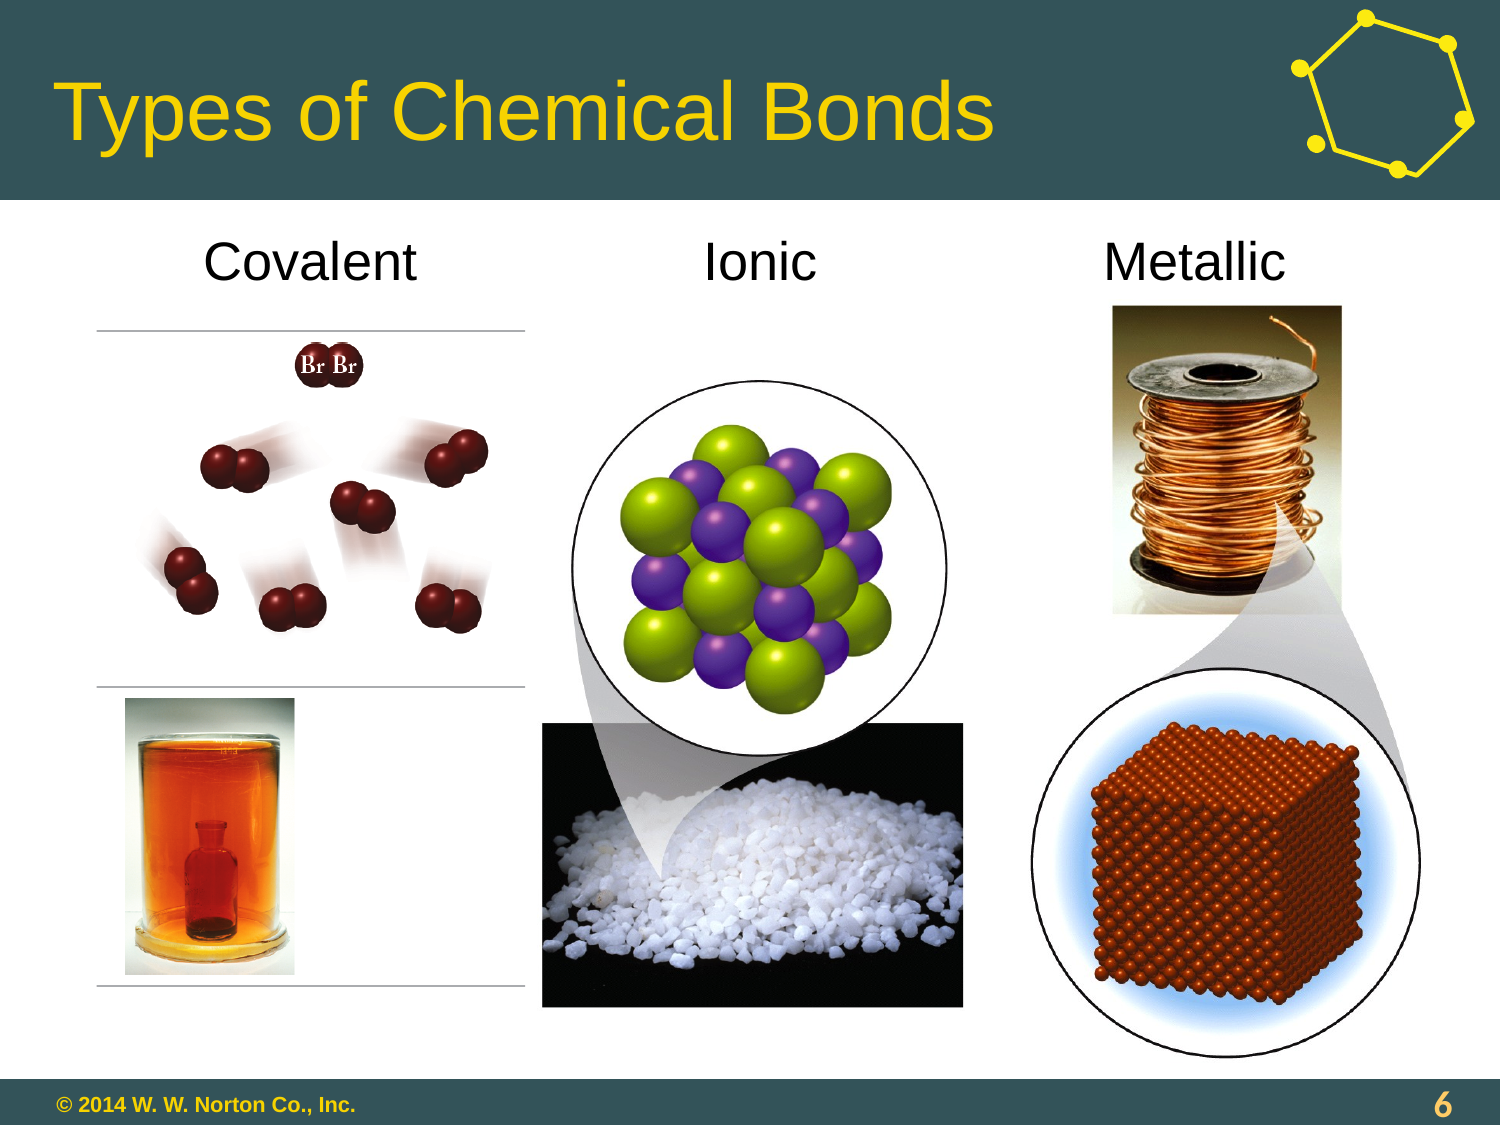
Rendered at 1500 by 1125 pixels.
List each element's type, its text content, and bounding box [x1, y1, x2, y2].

title Types of Chemical Bonds [37, 19, 1118, 195]
picture [96, 324, 526, 994]
text_box Ionic [688, 219, 833, 299]
text_box Covalent [188, 219, 433, 299]
text_box Metallic [1088, 219, 1303, 299]
picture [537, 374, 967, 1011]
slide_number <number> [1417, 1076, 1468, 1125]
picture [1022, 299, 1430, 1069]
